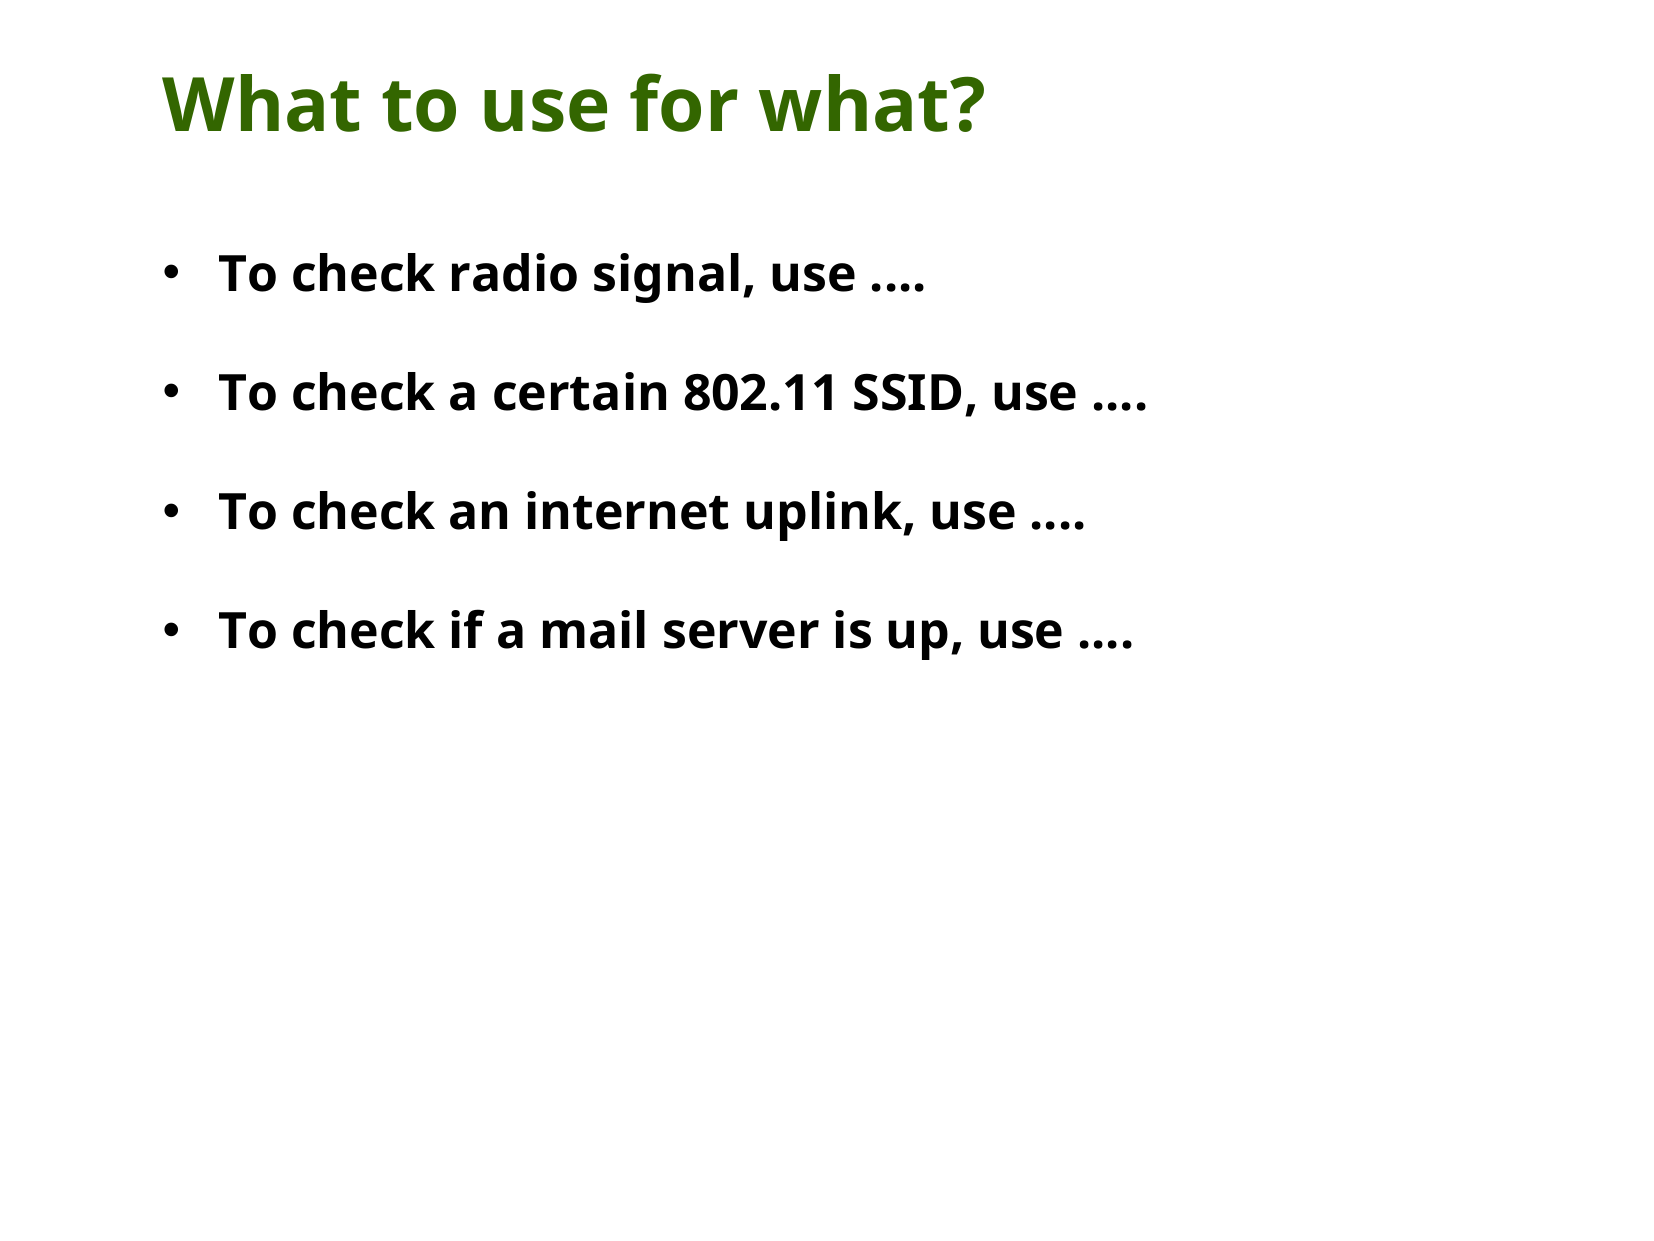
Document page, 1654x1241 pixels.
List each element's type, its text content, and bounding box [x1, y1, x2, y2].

list To check radio signal, use .... To check a certain 802.11 SSID, use .... To check an internet uplink, use .... To check if a mail server is up, use .... [147, 195, 1643, 940]
title What to use for what? [147, 29, 1536, 178]
